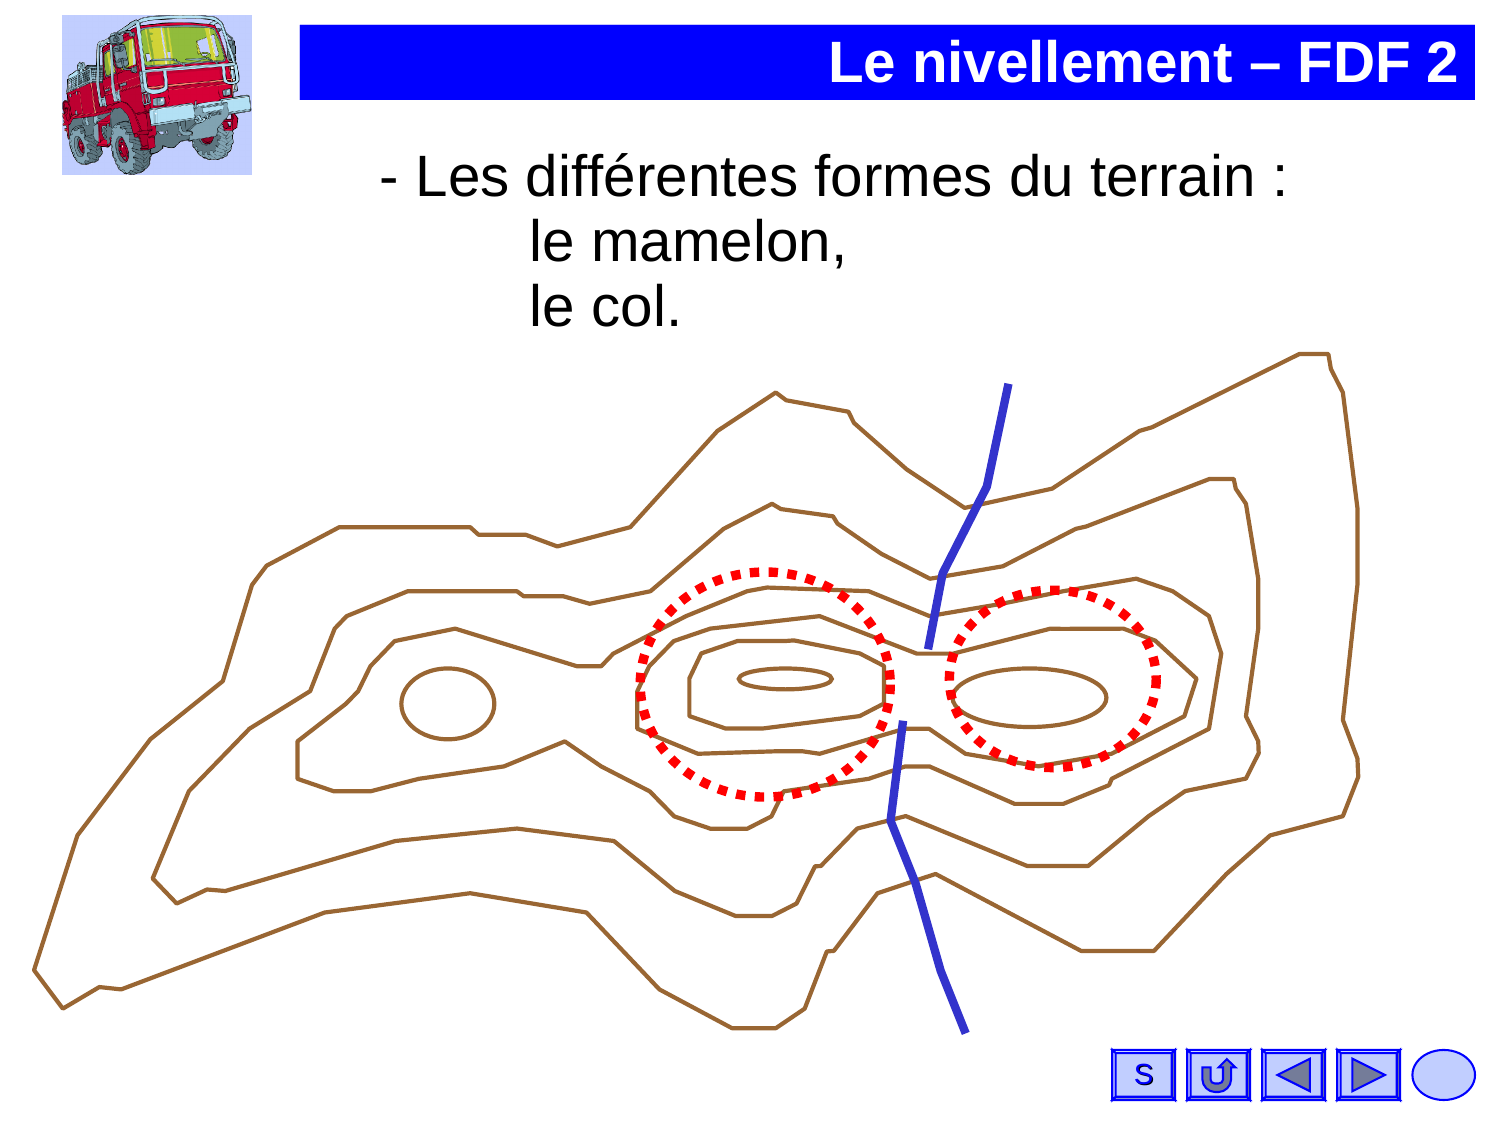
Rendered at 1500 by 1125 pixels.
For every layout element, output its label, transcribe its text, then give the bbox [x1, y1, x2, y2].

text_box [1412, 1049, 1476, 1101]
text_box Le nivellement – FDF 2 [299, 24, 1475, 100]
text_box - Les différentes formes du terrain : le mamelon, le col. [364, 135, 1305, 347]
